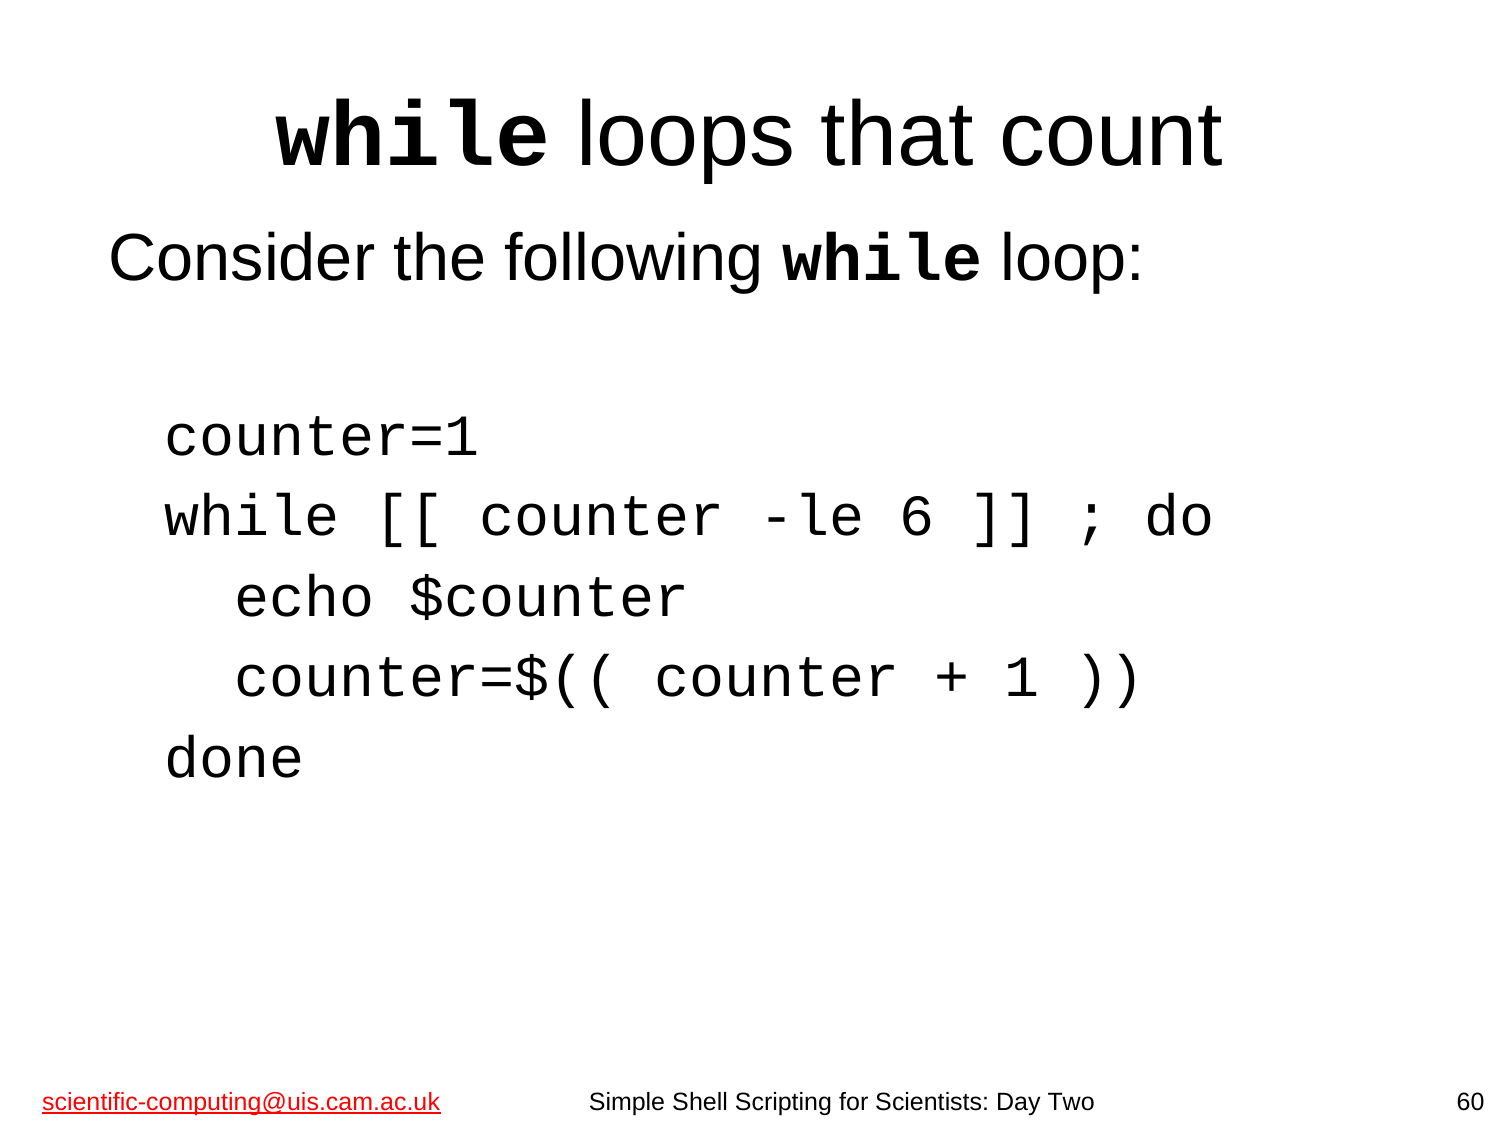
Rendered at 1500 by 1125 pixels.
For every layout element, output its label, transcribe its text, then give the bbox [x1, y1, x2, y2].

title while loops that count [112, 74, 1388, 201]
list Consider the following while loop: counter=1 while [[ counter -le 6 ]] ; do echo $counter counter=$(( counter + 1 )) done [93, 212, 1407, 1051]
